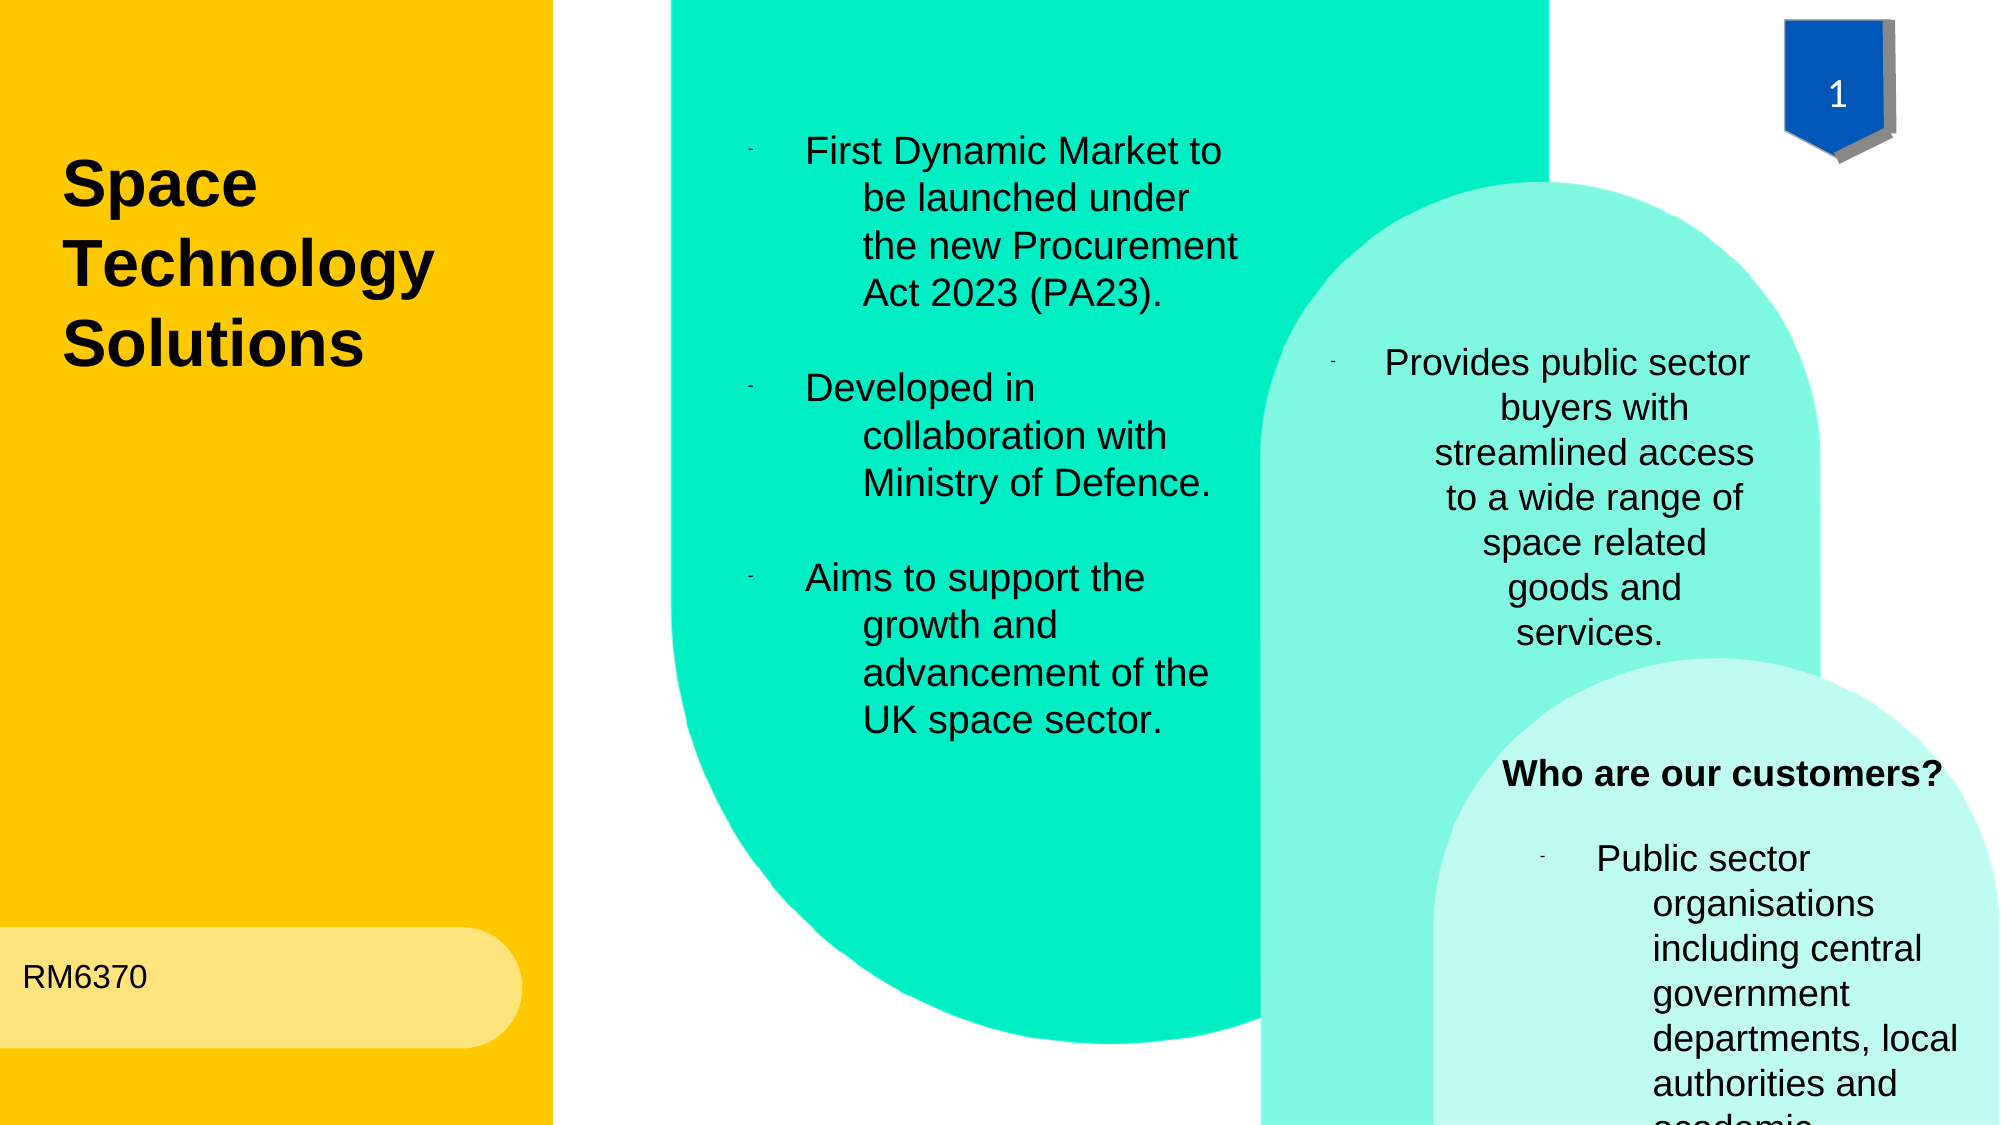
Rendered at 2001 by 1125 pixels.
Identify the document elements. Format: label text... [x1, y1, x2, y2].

title Provides public sector buyers with streamlined access to a wide range of space related goods and services. [1280, 337, 1759, 594]
title Space Technology Solutions [62, 139, 564, 279]
text_box [1784, 19, 1885, 158]
text_box 1 [1796, 50, 1879, 128]
title RM6370 [22, 955, 437, 1033]
title Who are our customers? Public sector organisations including central government departments, local authorities and academic institutions [1502, 748, 1965, 835]
text_box First Dynamic Market to be launched under the new Procurement Act 2023 (PA23). Developed in collaboration with Ministry of Defence. Aims to support the growth and advancement of the UK space sector. [697, 109, 1258, 798]
